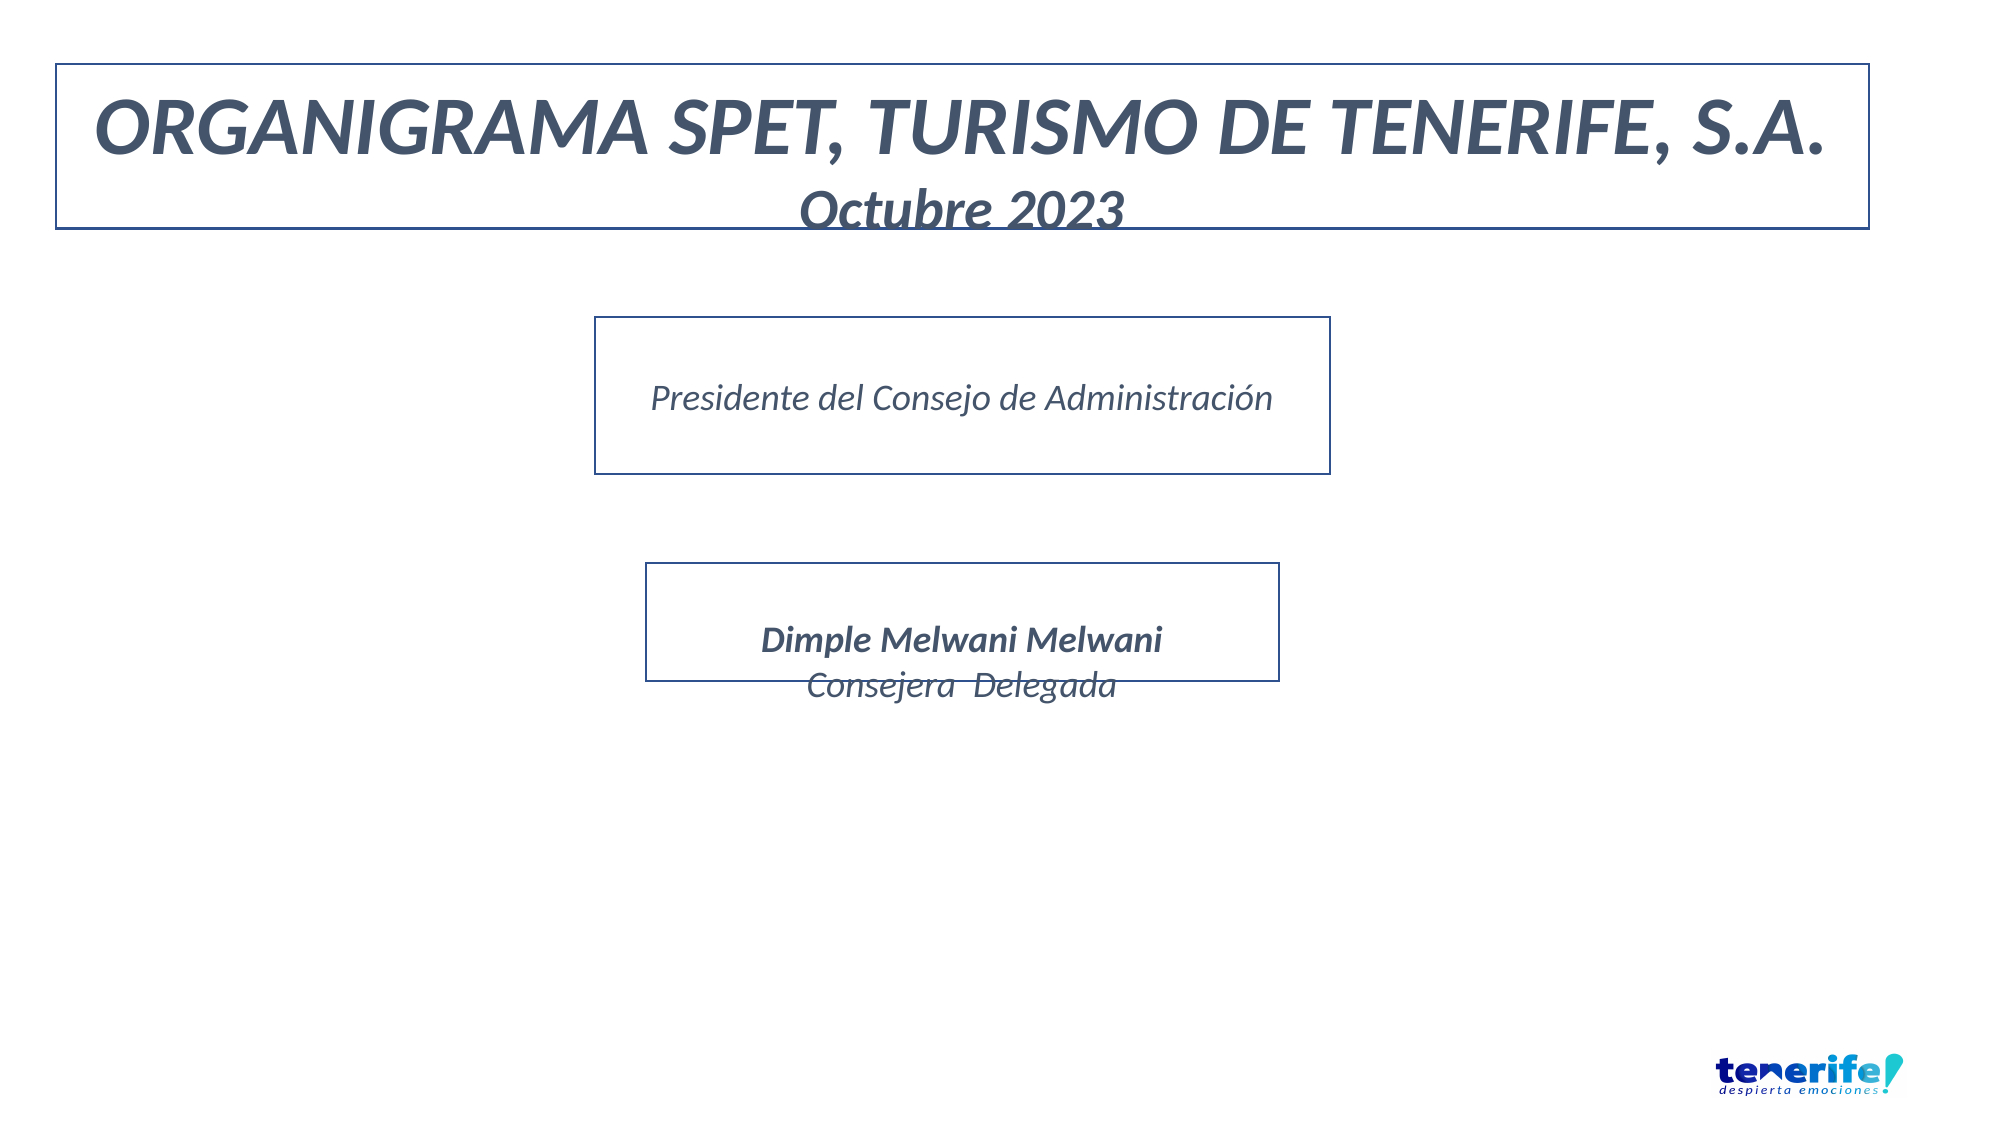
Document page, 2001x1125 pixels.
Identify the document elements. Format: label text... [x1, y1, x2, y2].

text_box Dimple Melwani Melwani Consejera Delegada [646, 563, 1279, 681]
text_box Presidente del Consejo de Administración [595, 317, 1330, 474]
picture [1711, 1050, 1907, 1098]
text_box ORGANIGRAMA SPET, TURISMO DE TENERIFE, S.A. Octubre 2023 [56, 64, 1869, 228]
